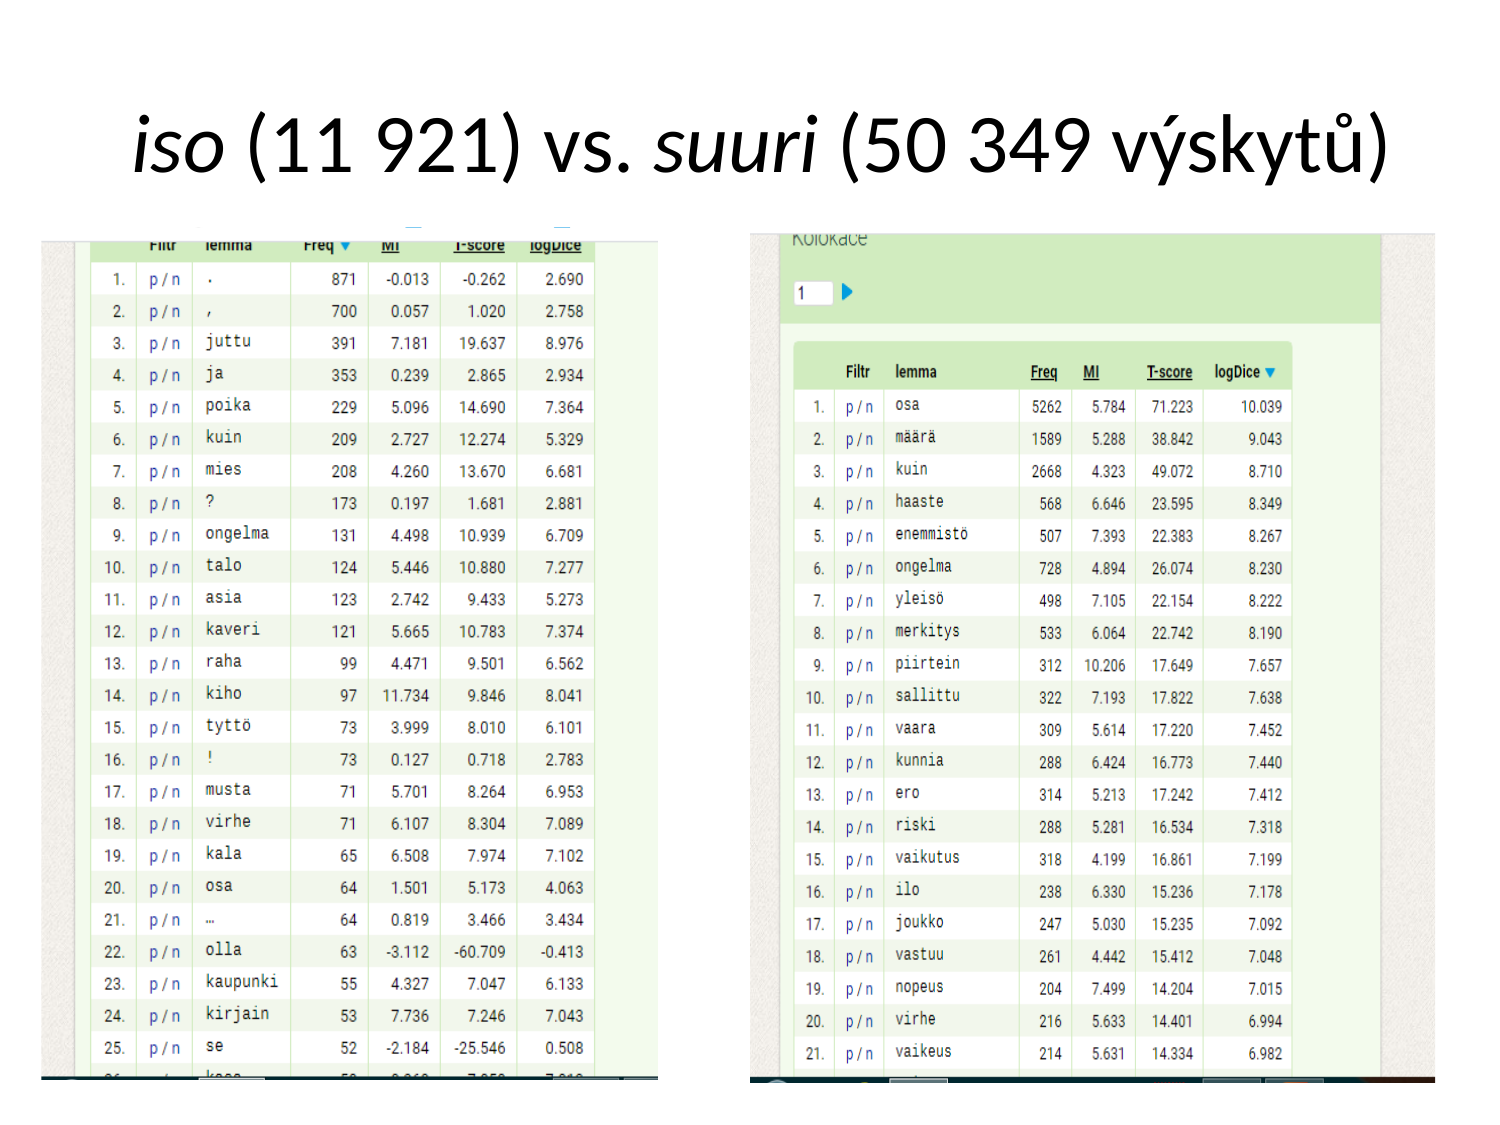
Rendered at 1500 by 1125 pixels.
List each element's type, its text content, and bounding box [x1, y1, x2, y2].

title iso (11 921) vs. suuri (50 349 výskytů) [64, 45, 1459, 233]
picture [750, 227, 1436, 1083]
picture [41, 227, 658, 1080]
